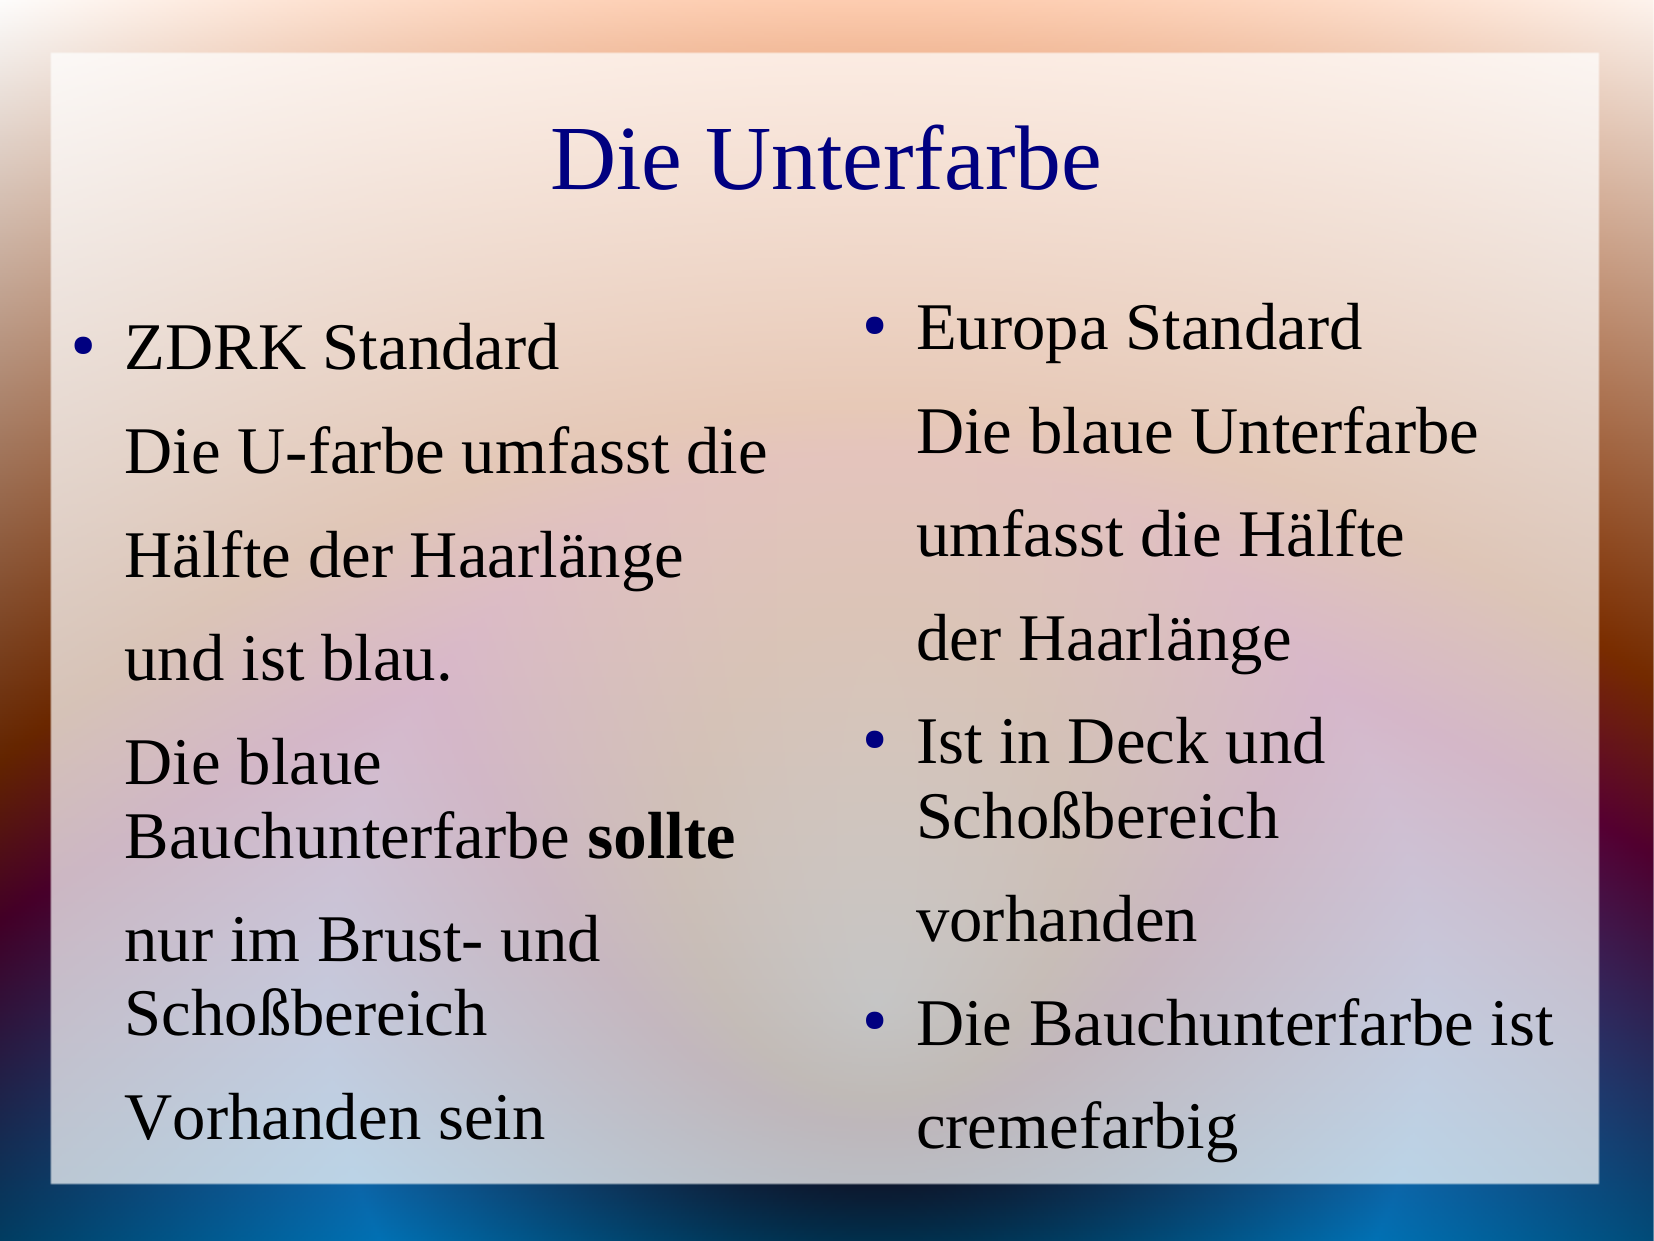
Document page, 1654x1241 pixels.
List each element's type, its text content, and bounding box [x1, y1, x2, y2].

list ZDRK Standard Die U-farbe umfasst die Hälfte der Haarlänge und ist blau. Die blaue Bauchunterfarbe sollte nur im Brust- und Schoßbereich Vorhanden sein [53, 310, 810, 1155]
list Europa Standard Die blaue Unterfarbe umfasst die Hälfte der Haarlänge Ist in Deck und Schoßbereich vorhanden Die Bauchunterfarbe ist cremefarbig [845, 290, 1572, 1164]
picture [0, 0, 1654, 1241]
title Die Unterfarbe [82, 62, 1571, 256]
